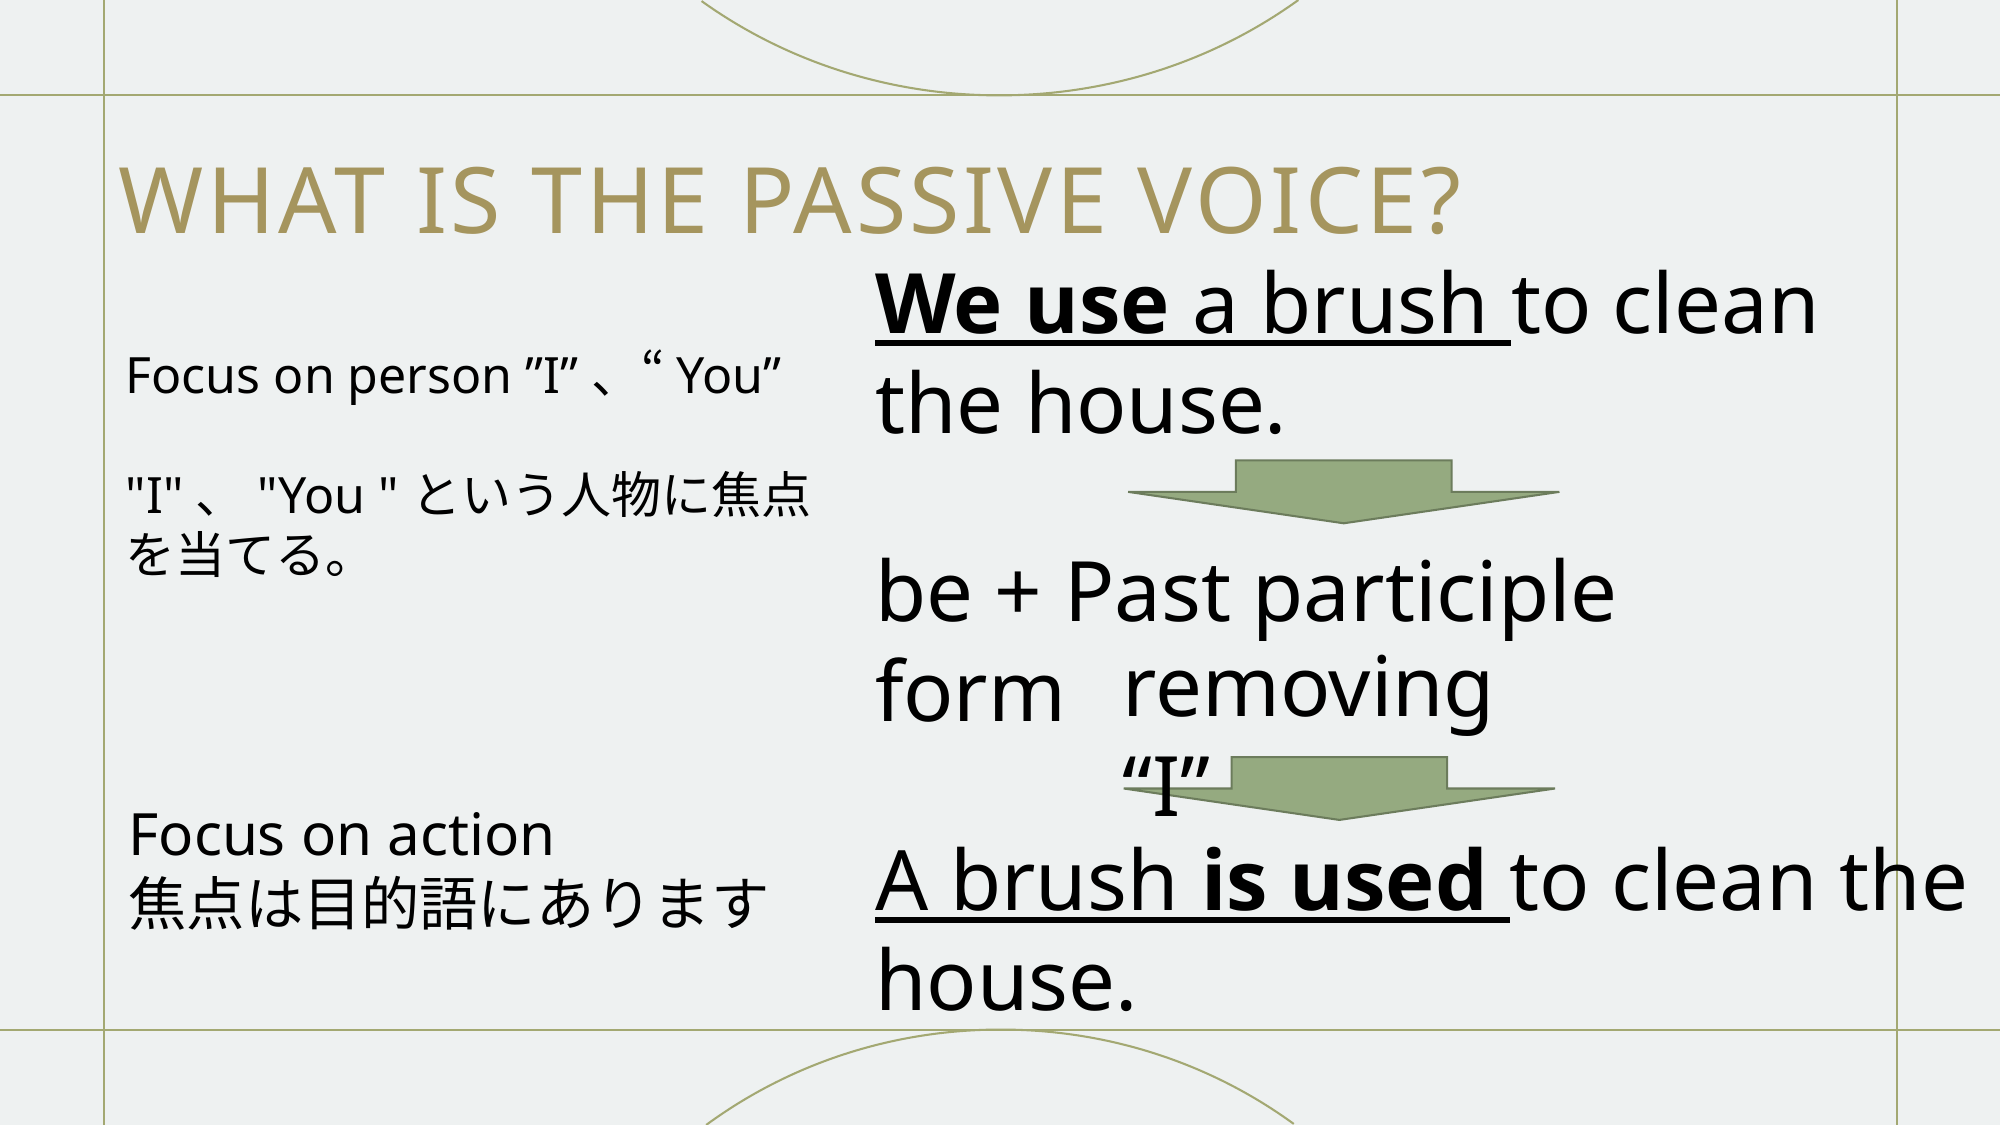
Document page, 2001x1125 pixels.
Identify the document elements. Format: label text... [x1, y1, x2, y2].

text_box removing “I” [1107, 626, 1580, 743]
text_box [1128, 460, 1560, 524]
text_box We use a brush to clean the house. [860, 242, 1890, 460]
text_box A brush is used to clean the house. [860, 819, 2000, 1037]
text_box [1170, 757, 1556, 819]
title WHAT IS THE PASSIVE VOICE? [101, 103, 1827, 277]
text_box Focus on person ”I”、“You” "I"、"You "という人物に焦点を当てる。 [110, 336, 872, 594]
text_box be + Past participle form [860, 530, 1819, 647]
text_box [1123, 788, 1162, 795]
text_box Focus on action 焦点は目的語にあります [113, 789, 821, 947]
